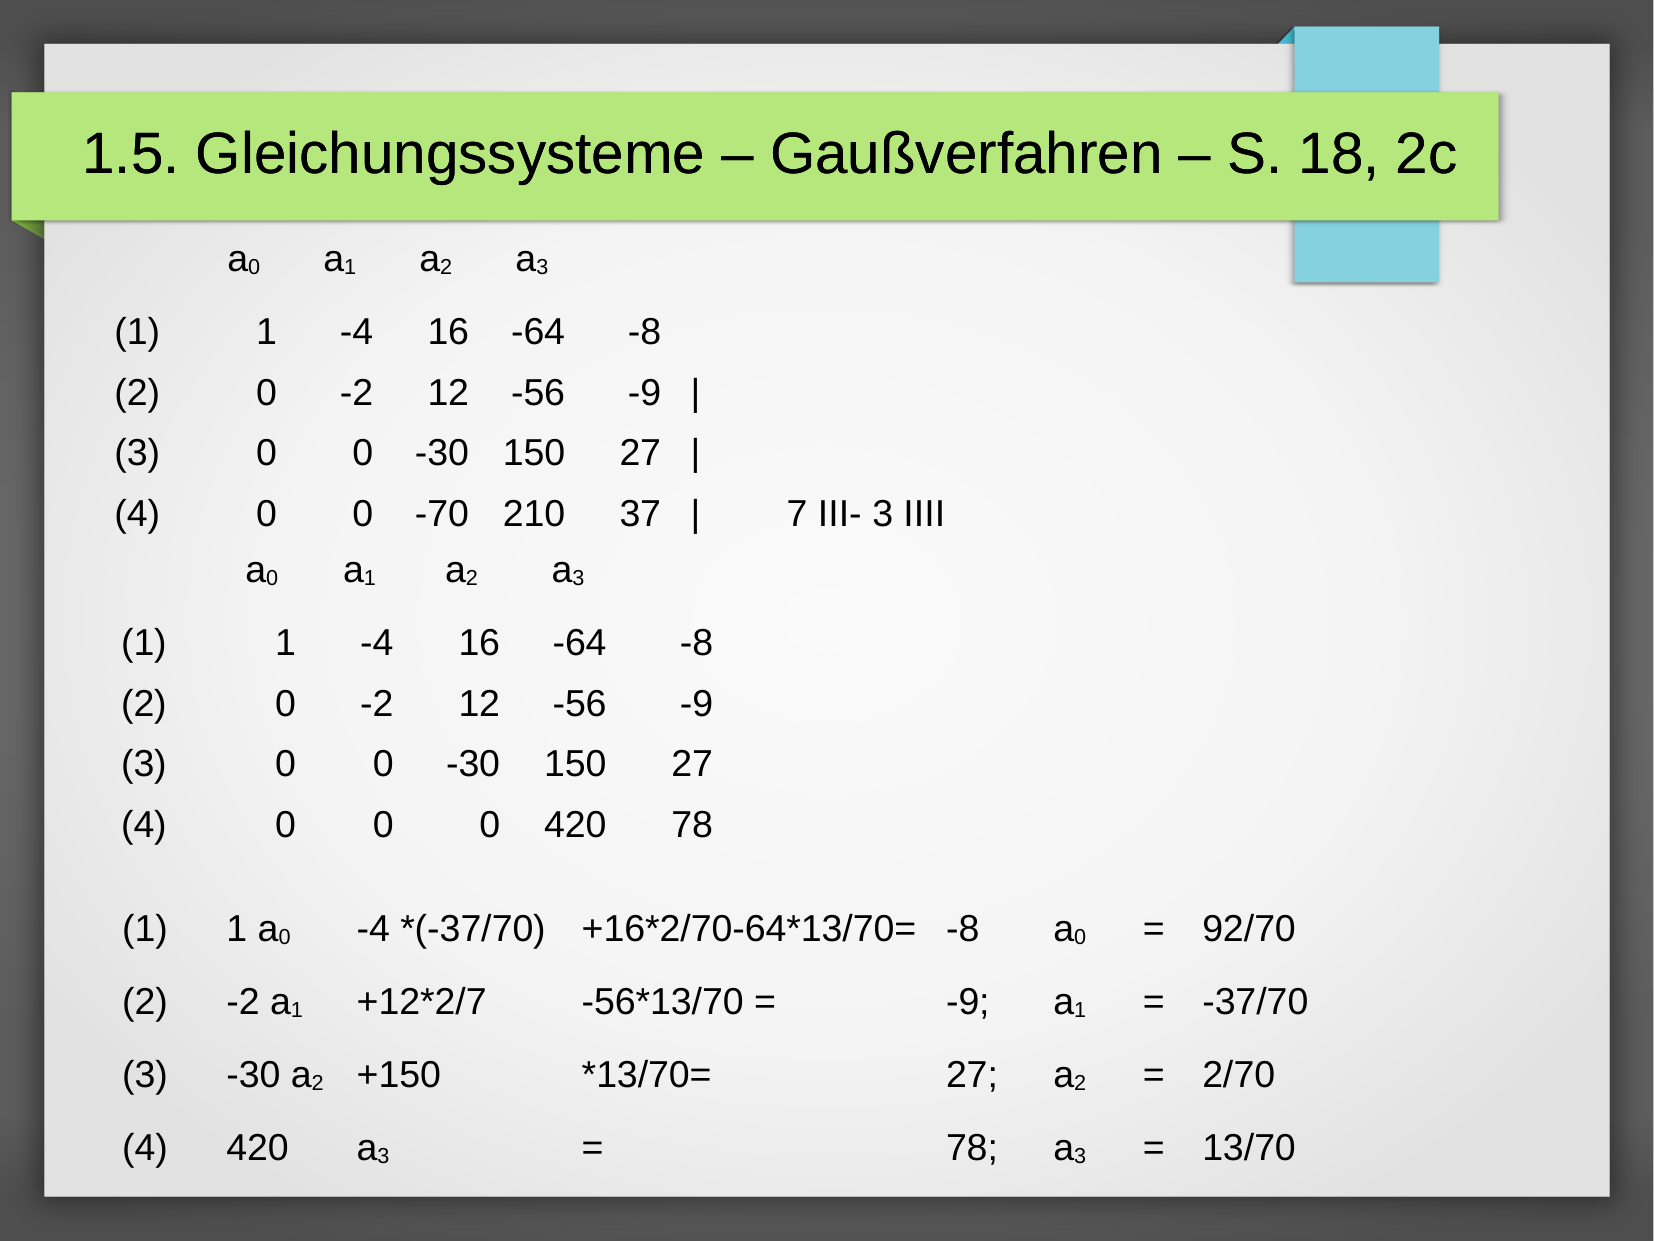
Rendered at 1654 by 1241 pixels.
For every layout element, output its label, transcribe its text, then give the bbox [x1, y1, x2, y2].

table_cell -9 [580, 364, 676, 424]
table_cell 1 [213, 614, 311, 675]
table_cell (2) [106, 675, 213, 735]
table_cell 7 III- 3 IIII [772, 484, 1022, 545]
table_cell -8 [580, 303, 676, 364]
table_cell 78 [621, 795, 728, 856]
table_header [728, 545, 834, 614]
table_cell 16 [388, 303, 484, 364]
table_header +16*2/70-64*13/70= [567, 900, 931, 973]
table_cell a1 [1039, 973, 1128, 1046]
table_cell = [1128, 1119, 1188, 1192]
table_cell 0 [311, 735, 408, 795]
picture [0, 0, 1654, 1241]
table_cell (2) [100, 364, 196, 424]
table_cell 420 [515, 795, 621, 856]
table_cell [772, 364, 1022, 424]
table_cell 27 [621, 735, 728, 795]
table_cell -30 [388, 424, 484, 484]
table_cell (1) [106, 614, 213, 675]
table_cell (4) [107, 1119, 212, 1192]
table_cell | [676, 424, 772, 484]
table_cell [772, 303, 1022, 364]
table_cell [772, 424, 1022, 484]
table_header [834, 545, 941, 614]
table_cell 78; [931, 1119, 1039, 1192]
table_cell 27; [931, 1046, 1039, 1119]
table_header a2 [388, 230, 484, 303]
table_cell = [567, 1119, 931, 1192]
table_header [100, 230, 196, 303]
table_cell -30 a2 [212, 1046, 342, 1119]
table_cell -4 [311, 614, 408, 675]
table_cell (3) [100, 424, 196, 484]
table_cell -56*13/70 = [567, 973, 931, 1046]
table_cell 0 [311, 795, 408, 856]
table_cell 150 [515, 735, 621, 795]
table_cell | [676, 484, 772, 545]
table_cell +12*2/7 [342, 973, 567, 1046]
table_header -4 *(-37/70) [342, 900, 567, 973]
table_cell 0 [408, 795, 515, 856]
table_cell [728, 614, 834, 675]
table_cell 210 [484, 484, 580, 545]
table_cell +150 [342, 1046, 567, 1119]
table_header 1 a0 [212, 900, 342, 973]
table_cell [728, 795, 834, 856]
table_cell -2 [311, 675, 408, 735]
table_cell 12 [408, 675, 515, 735]
table_header a0 [213, 545, 311, 614]
title 1.5. Gleichungssysteme – Gaußverfahren – S. 18, 2c [82, 94, 1465, 213]
table_cell 0 [213, 795, 311, 856]
table_cell 12 [388, 364, 484, 424]
table_cell [728, 675, 834, 735]
table_cell a3 [342, 1119, 567, 1192]
table_cell | [676, 364, 772, 424]
table_header 92/70 [1188, 900, 1326, 973]
table_cell (1) [100, 303, 196, 364]
table_cell -64 [484, 303, 580, 364]
table_header [106, 545, 213, 614]
table_cell -2 a1 [212, 973, 342, 1046]
table_cell a2 [1039, 1046, 1128, 1119]
table_header a3 [484, 230, 580, 303]
table_cell (3) [107, 1046, 212, 1119]
table_cell 27 [580, 424, 676, 484]
table_cell (4) [106, 795, 213, 856]
table_cell -64 [515, 614, 621, 675]
table_cell (3) [106, 735, 213, 795]
table_cell [834, 614, 941, 675]
table_header (1) [107, 900, 212, 973]
table_header a1 [311, 545, 408, 614]
table_cell 1 [196, 303, 292, 364]
table_header a3 [515, 545, 621, 614]
table_cell 0 [292, 424, 388, 484]
table_cell 0 [196, 424, 292, 484]
table_cell (2) [107, 973, 212, 1046]
table_cell -4 [292, 303, 388, 364]
table_header a2 [408, 545, 515, 614]
table_header [580, 230, 676, 303]
table_cell -30 [408, 735, 515, 795]
table_header [772, 230, 1022, 303]
table_cell -9 [621, 675, 728, 735]
table_cell -8 [621, 614, 728, 675]
table_cell 16 [408, 614, 515, 675]
table_cell 2/70 [1188, 1046, 1326, 1119]
table_header a1 [292, 230, 388, 303]
table_cell -9; [931, 973, 1039, 1046]
table_cell (4) [100, 484, 196, 545]
table_cell = [1128, 1046, 1188, 1119]
table_cell [728, 735, 834, 795]
table_cell [676, 303, 772, 364]
table_cell -70 [388, 484, 484, 545]
table_cell 0 [213, 675, 311, 735]
table_header a0 [1039, 900, 1128, 973]
table_cell -56 [515, 675, 621, 735]
table_cell 150 [484, 424, 580, 484]
table_cell [834, 735, 941, 795]
table_header -8 [931, 900, 1039, 973]
table_cell 13/70 [1188, 1119, 1326, 1192]
table_header = [1128, 900, 1188, 973]
table_cell -2 [292, 364, 388, 424]
table_cell 0 [292, 484, 388, 545]
table_cell -37/70 [1188, 973, 1326, 1046]
table_cell [834, 675, 941, 735]
table_cell [834, 795, 941, 856]
table_cell *13/70= [567, 1046, 931, 1119]
table_cell 37 [580, 484, 676, 545]
table_cell 0 [196, 364, 292, 424]
table_cell a3 [1039, 1119, 1128, 1192]
table_cell = [1128, 973, 1188, 1046]
table_cell 0 [213, 735, 311, 795]
table_cell -56 [484, 364, 580, 424]
table_header [676, 230, 772, 303]
table_cell 0 [196, 484, 292, 545]
table_header [621, 545, 728, 614]
table_cell 420 [212, 1119, 342, 1192]
table_header a0 [196, 230, 292, 303]
